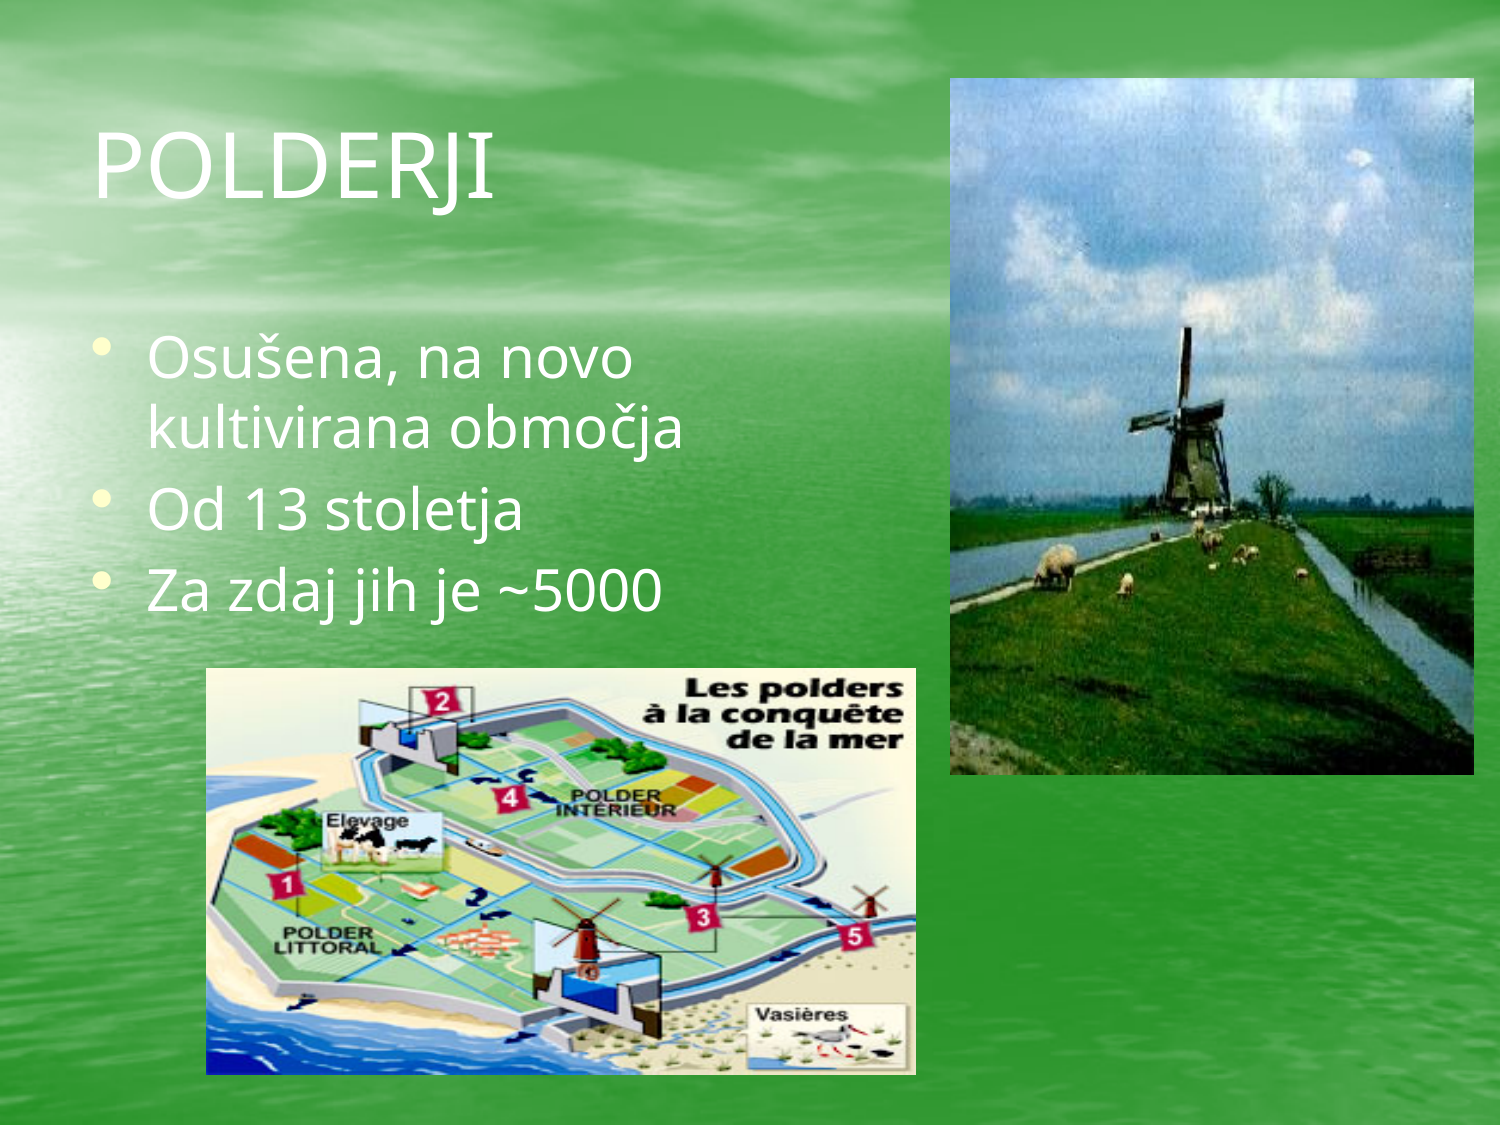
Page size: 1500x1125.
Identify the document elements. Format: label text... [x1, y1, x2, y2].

title POLDERJI [75, 47, 1425, 275]
list Osušena, na novo kultivirana območja Od 13 stoletja Za zdaj jih je ~5000 [75, 312, 738, 988]
picture [0, 0, 1500, 1125]
